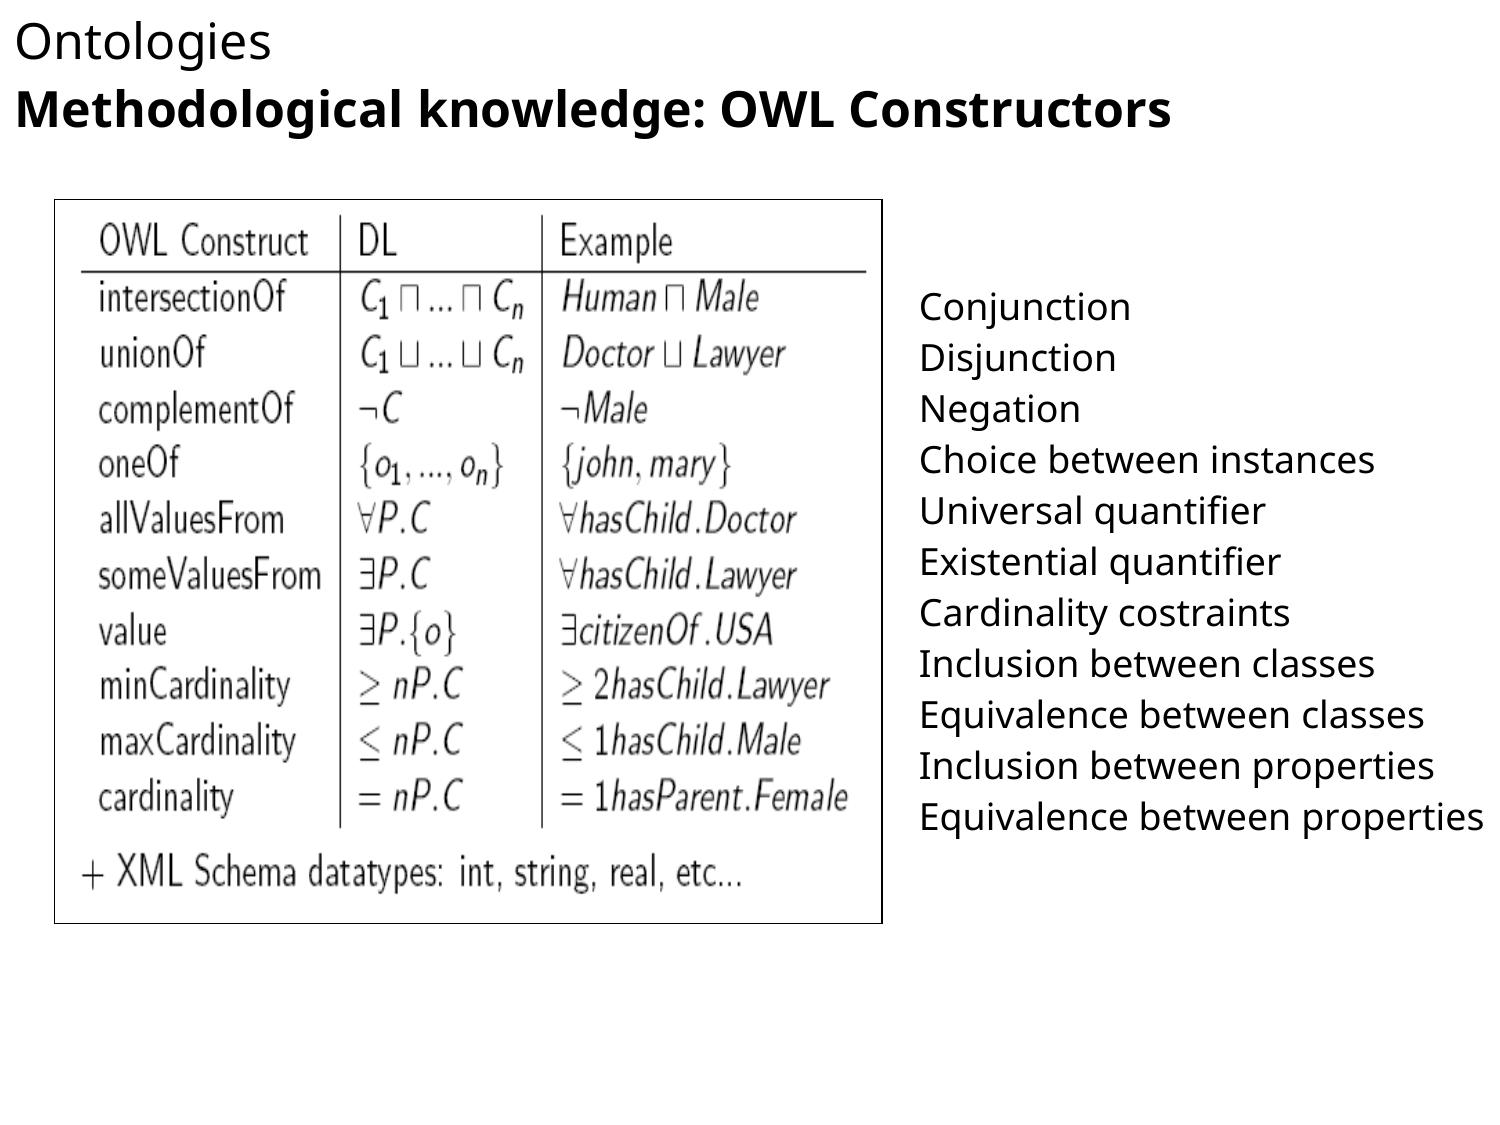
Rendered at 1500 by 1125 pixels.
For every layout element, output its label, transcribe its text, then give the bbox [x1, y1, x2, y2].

picture [55, 200, 882, 923]
title Ontologies Methodological knowledge: OWL Constructors [0, 0, 1401, 151]
text_box Conjunction Disjunction Negation Choice between instances Universal quantifier Existential quantifier Cardinality costraints Inclusion between classes Equivalence between classes Inclusion between properties Equivalence between properties [904, 272, 1500, 850]
